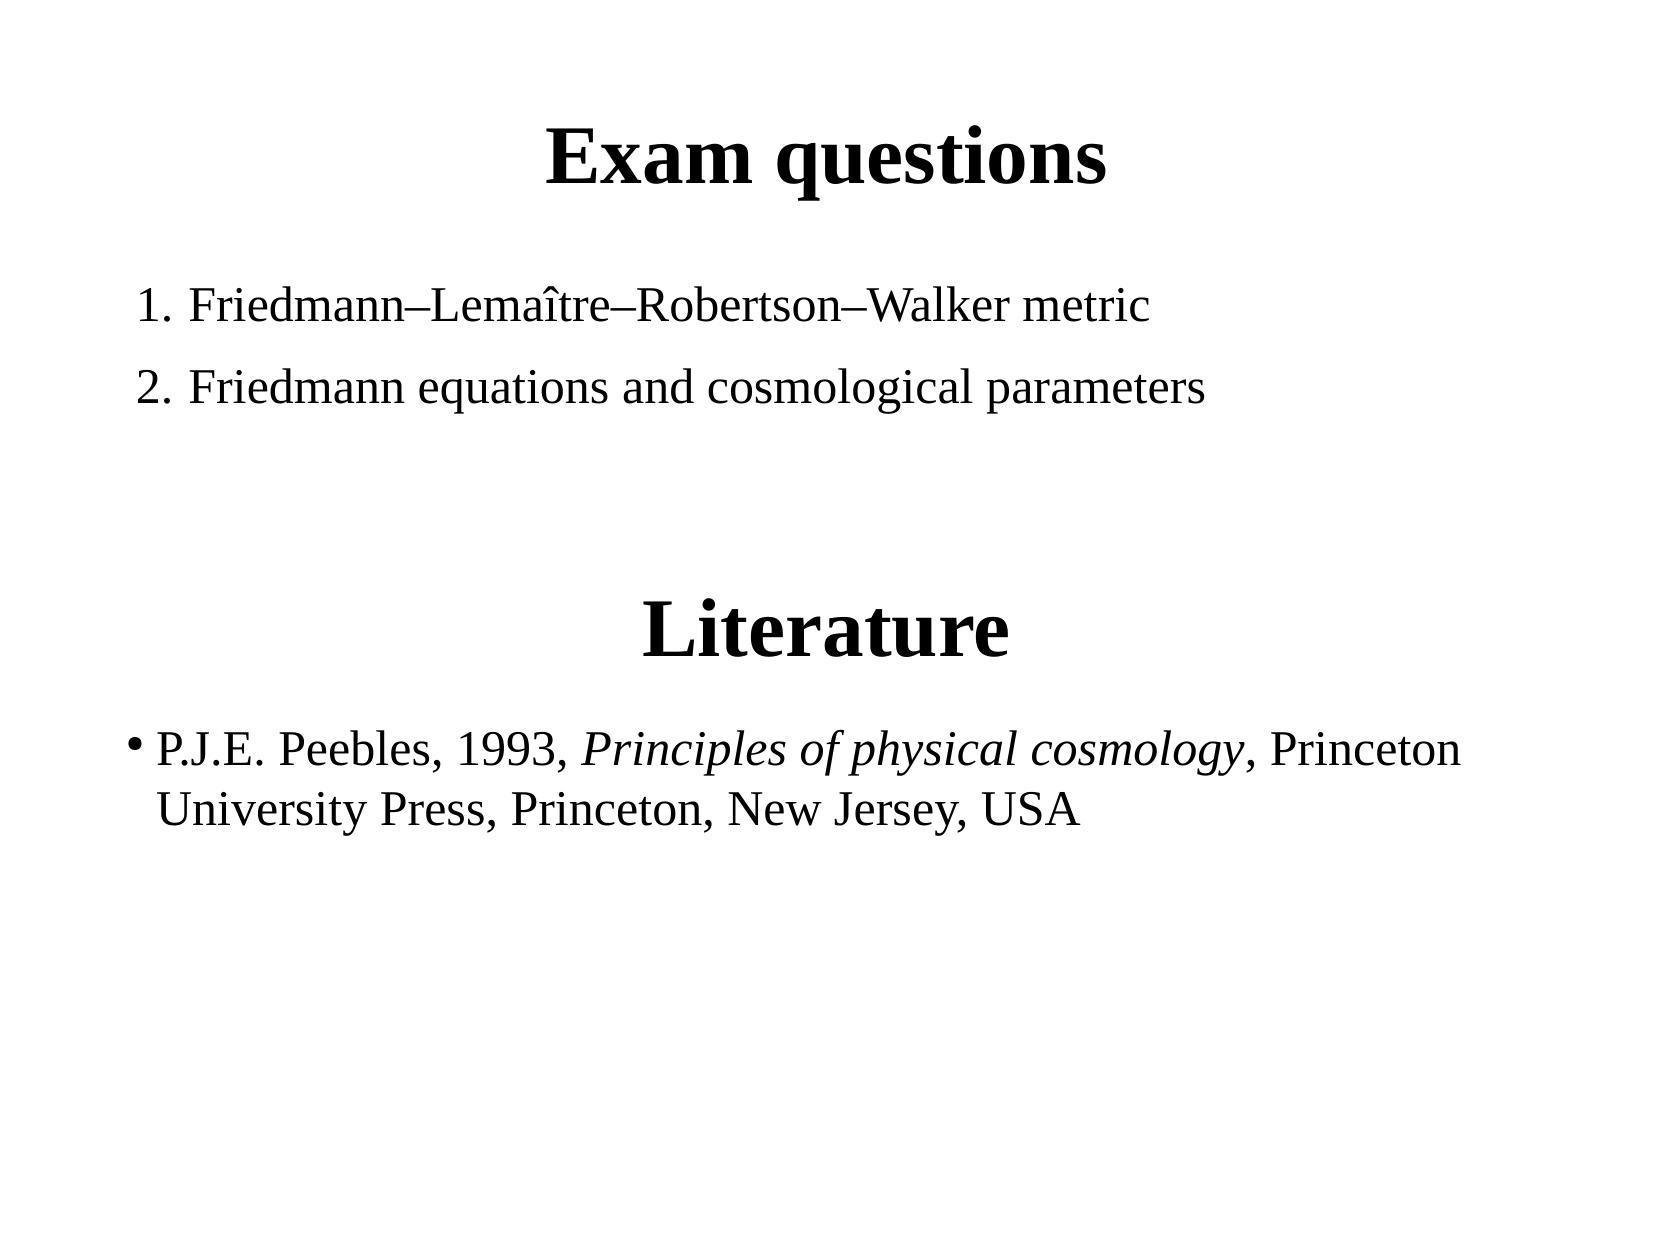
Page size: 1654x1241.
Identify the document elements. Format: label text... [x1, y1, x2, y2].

list P.J.E. Peebles, 1993, Principles of physical cosmology, Princeton University Press, Princeton, New Jersey, USA [126, 715, 1532, 852]
title Literature [82, 563, 1571, 682]
list Friedmann–Lemaître–Robertson–Walker metric Friedmann equations and cosmological parameters [135, 271, 1494, 436]
title Exam questions [82, 91, 1571, 210]
